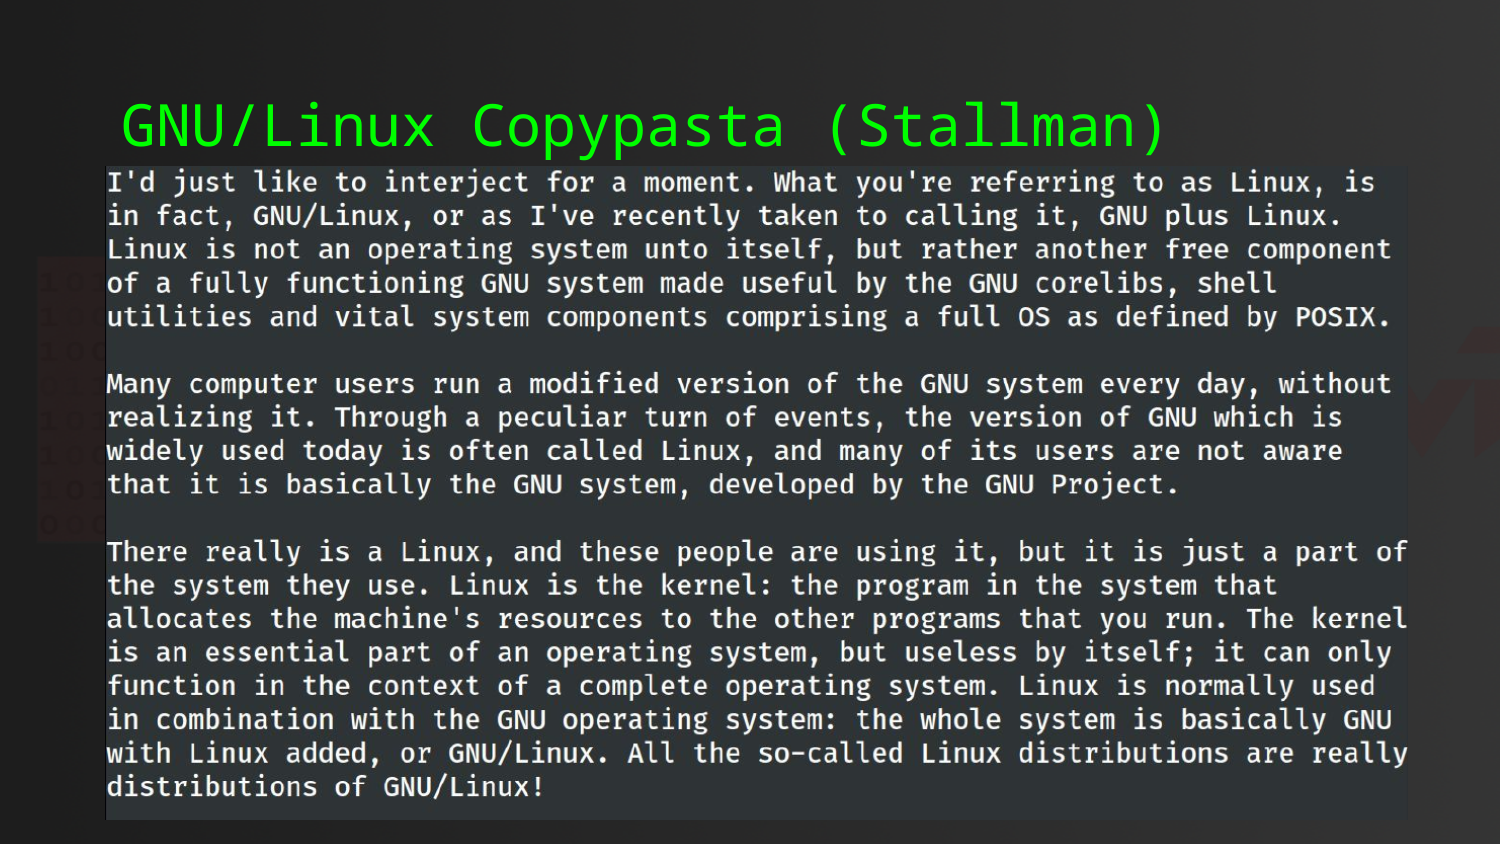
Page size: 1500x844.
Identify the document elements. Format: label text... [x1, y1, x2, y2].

picture [0, 0, 1500, 844]
title GNU/Linux Copypasta (Stallman) [105, 72, 1443, 167]
